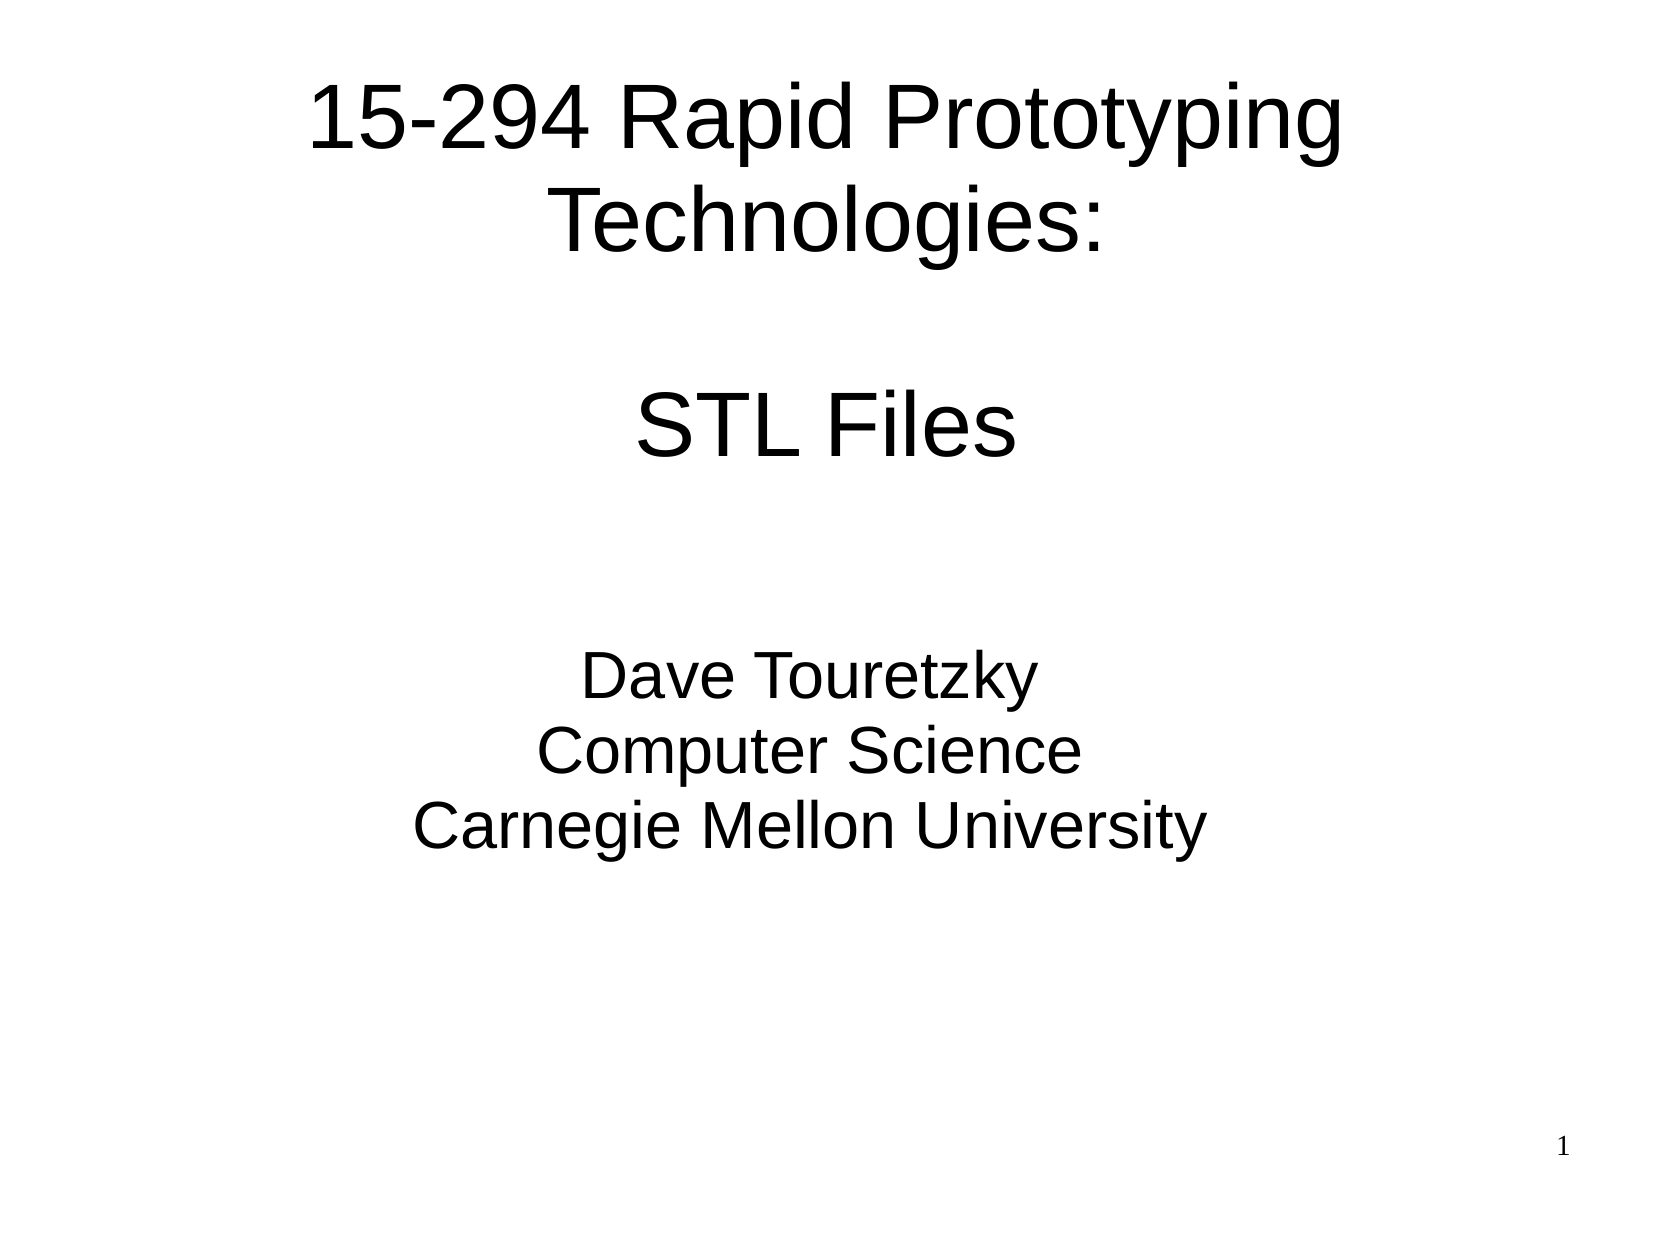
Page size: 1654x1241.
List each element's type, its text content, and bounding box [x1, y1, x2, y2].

title 15-294 Rapid Prototyping Technologies: STL Files [82, 66, 1571, 477]
subtitle Dave Touretzky Computer Science Carnegie Mellon University [82, 390, 1538, 1110]
